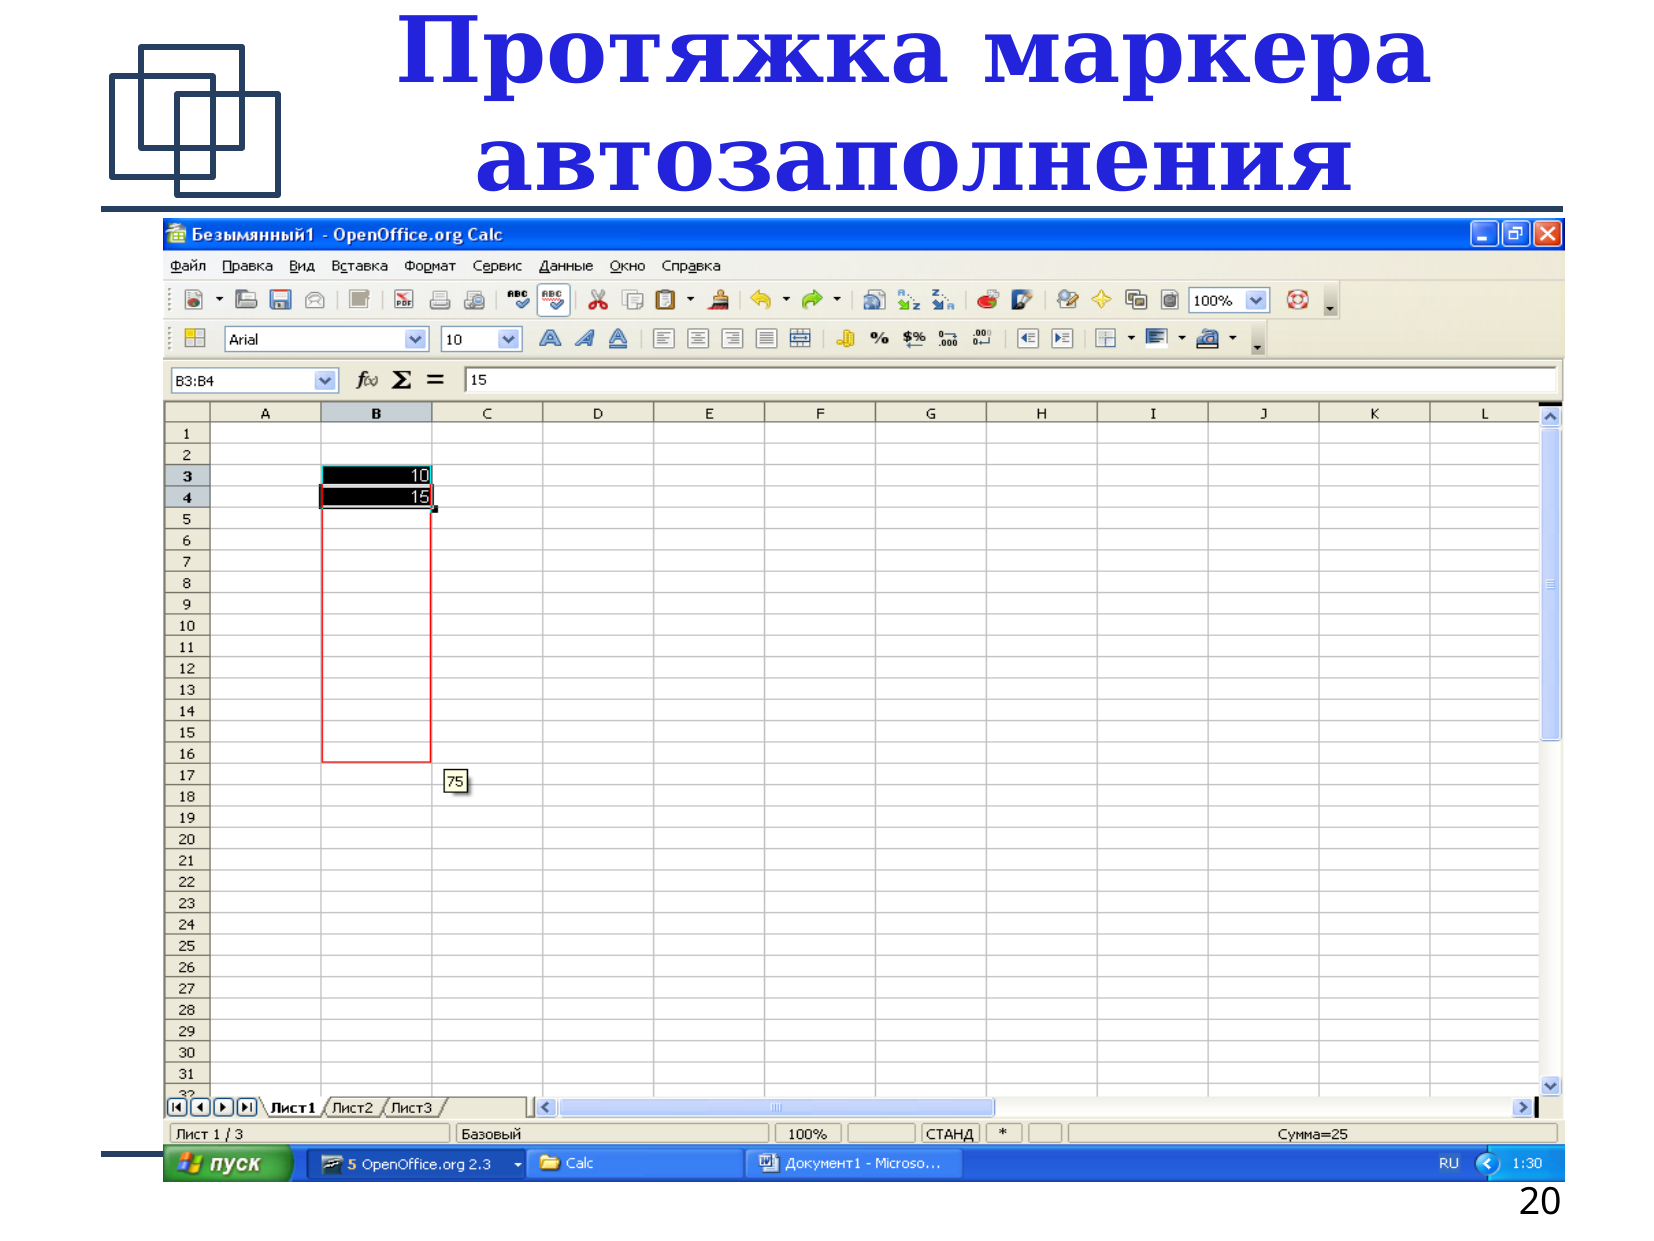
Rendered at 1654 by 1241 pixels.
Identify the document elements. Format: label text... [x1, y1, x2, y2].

text_box Протяжка маркера автозаполнения [147, 1, 1654, 207]
picture [163, 218, 1565, 1182]
